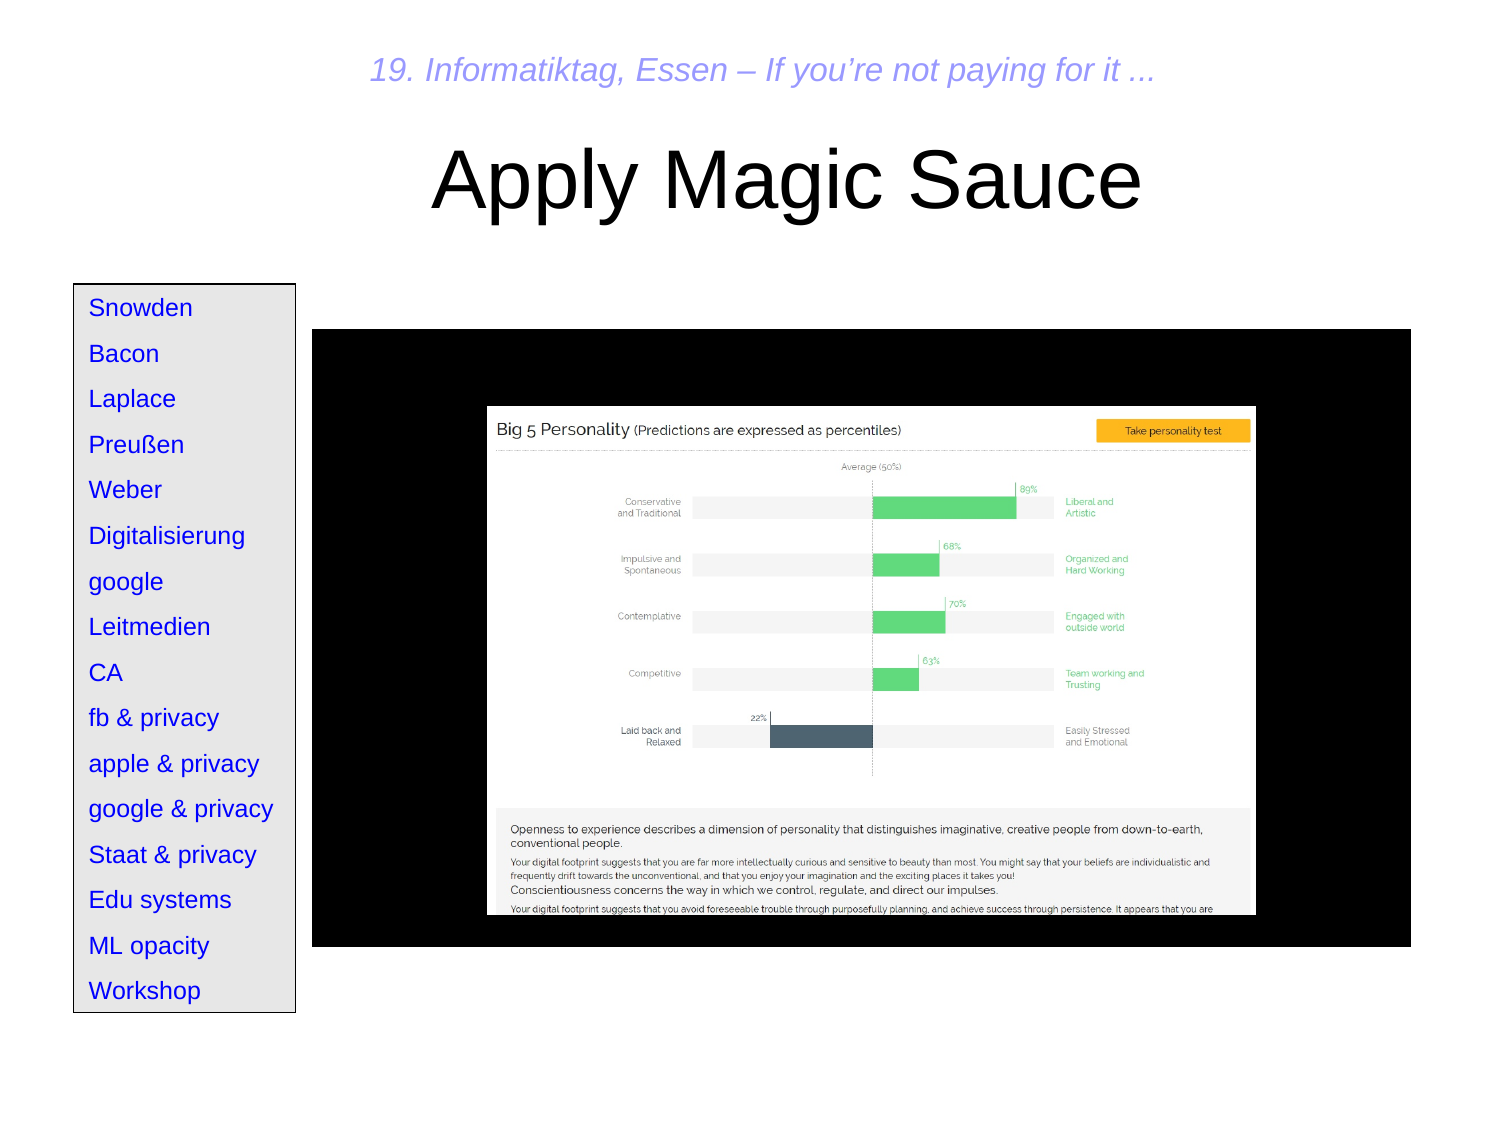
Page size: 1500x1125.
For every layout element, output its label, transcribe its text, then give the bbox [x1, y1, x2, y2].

title Apply Magic Sauce [113, 88, 1463, 276]
picture [312, 329, 1411, 947]
